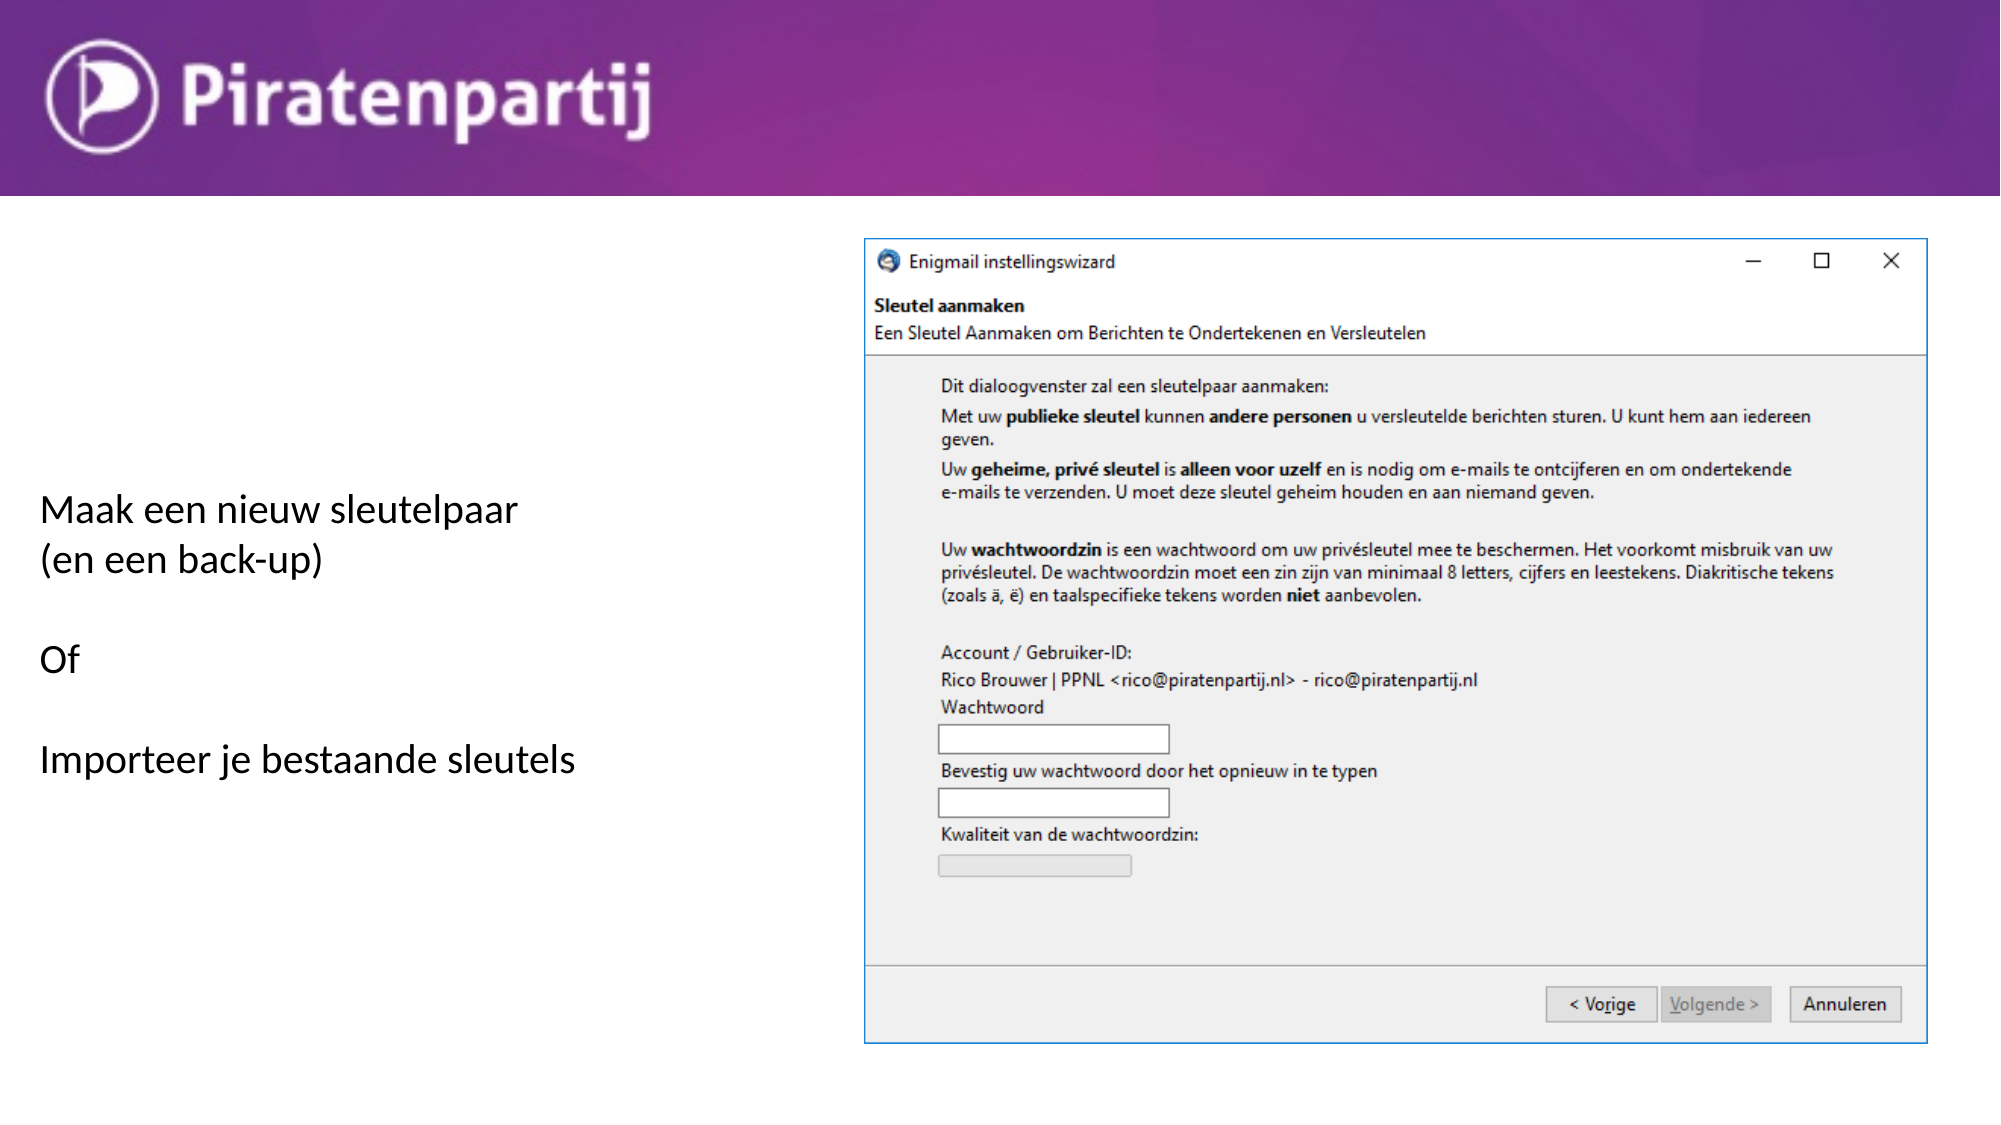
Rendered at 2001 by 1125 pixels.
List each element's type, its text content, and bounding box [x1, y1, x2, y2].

picture [864, 238, 1928, 1045]
picture [0, 0, 2000, 196]
text_box Maak een nieuw sleutelpaar (en een back-up) Of Importeer je bestaande sleutels [24, 474, 1007, 790]
